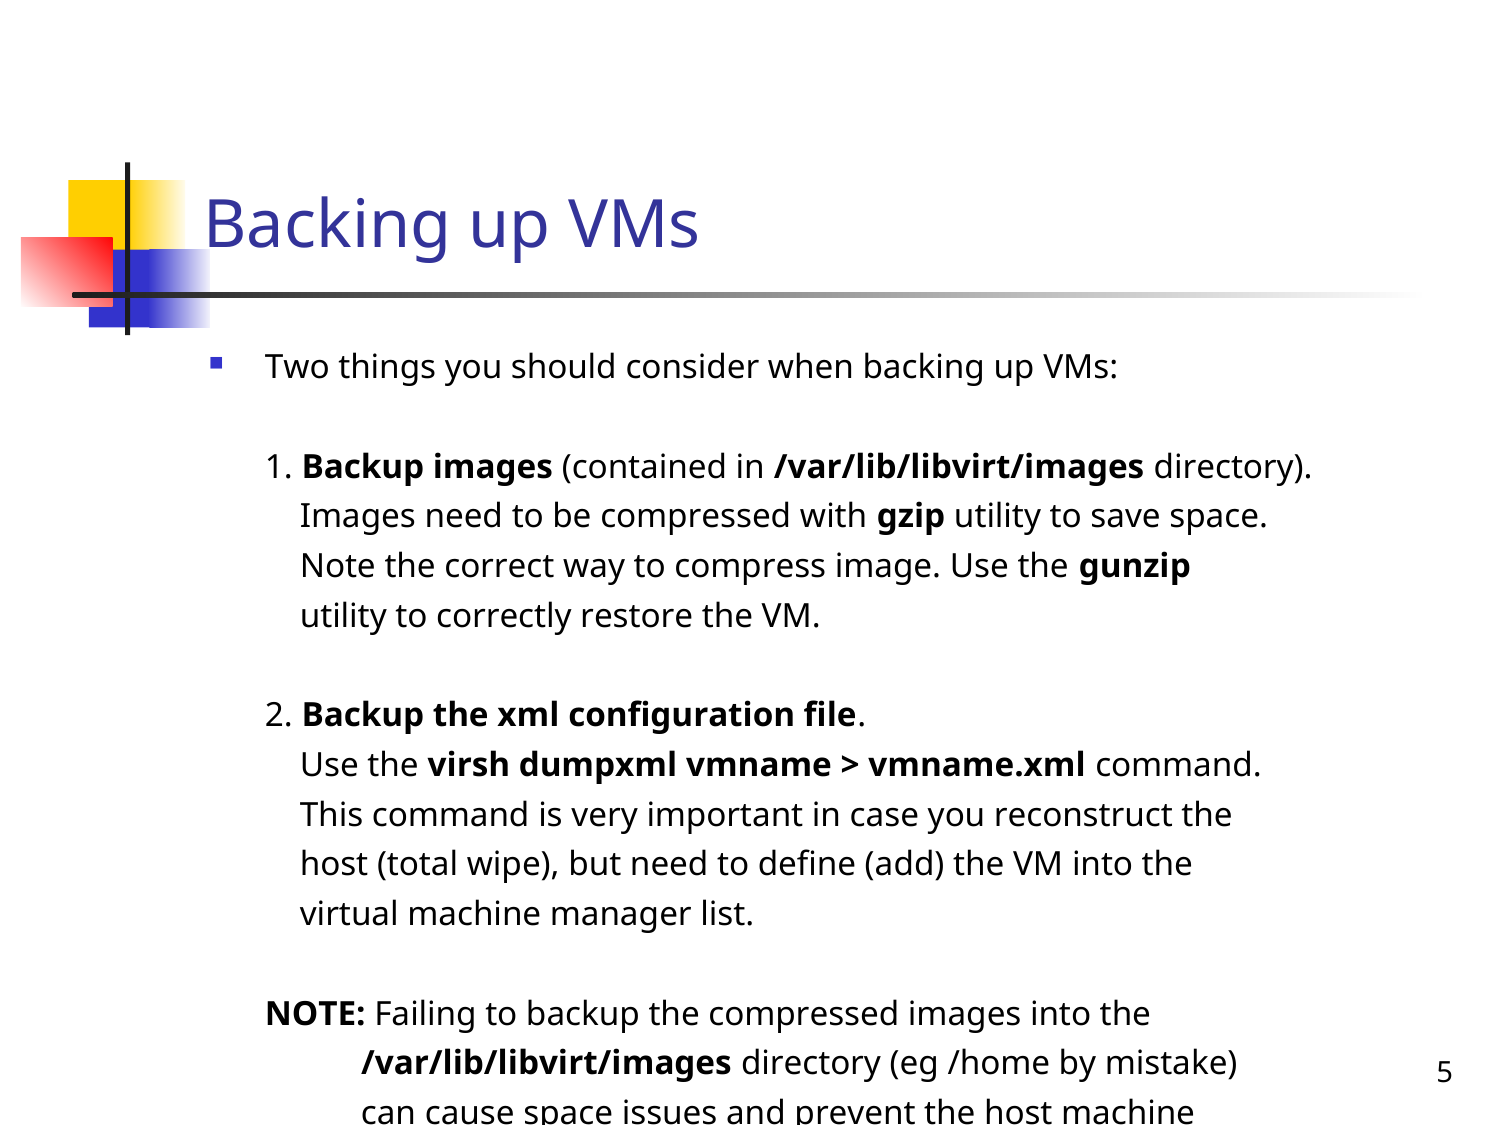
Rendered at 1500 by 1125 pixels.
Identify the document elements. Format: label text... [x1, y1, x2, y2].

title Backing up VMs [188, 35, 1468, 276]
list Two things you should consider when backing up VMs: 1. Backup images (contained in /var/lib/libvirt/images directory). Images need to be compressed with gzip utility to save space. Note the correct way to compress image. Use the gunzip utility to correctly restore the VM. 2. Backup the xml configuration file. Use the virsh dumpxml vmname > vmname.xml command. This command is very important in case you reconstruct the host (total wipe), but need to define (add) the VM into the virtual machine manager list. NOTE: Failing to backup the compressed images into the /var/lib/libvirt/images directory (eg /home by mistake) can cause space issues and prevent the host machine from starting graphically!!! [193, 331, 1469, 1063]
